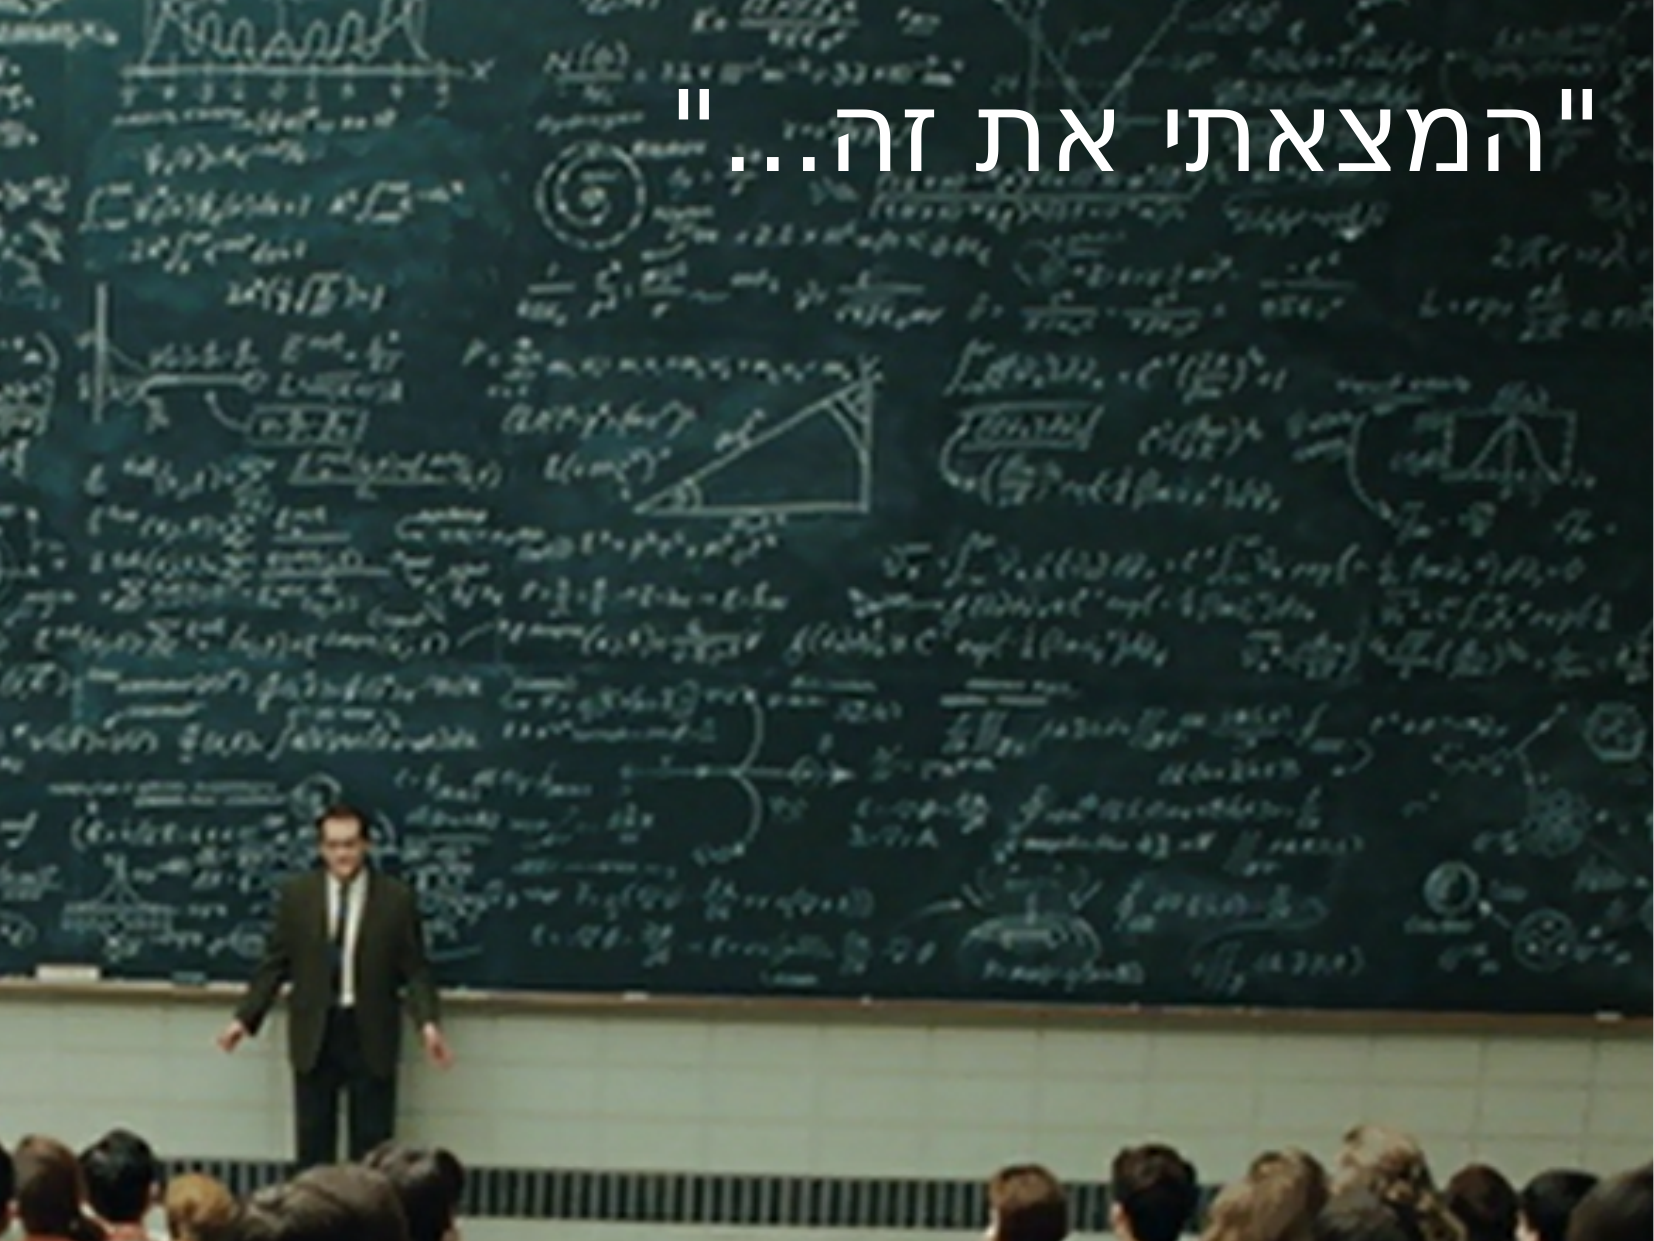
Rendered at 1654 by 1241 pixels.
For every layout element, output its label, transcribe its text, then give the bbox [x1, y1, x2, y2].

picture [0, 0, 1654, 1241]
text_box "המצאתי את זה..." [772, 59, 1619, 198]
